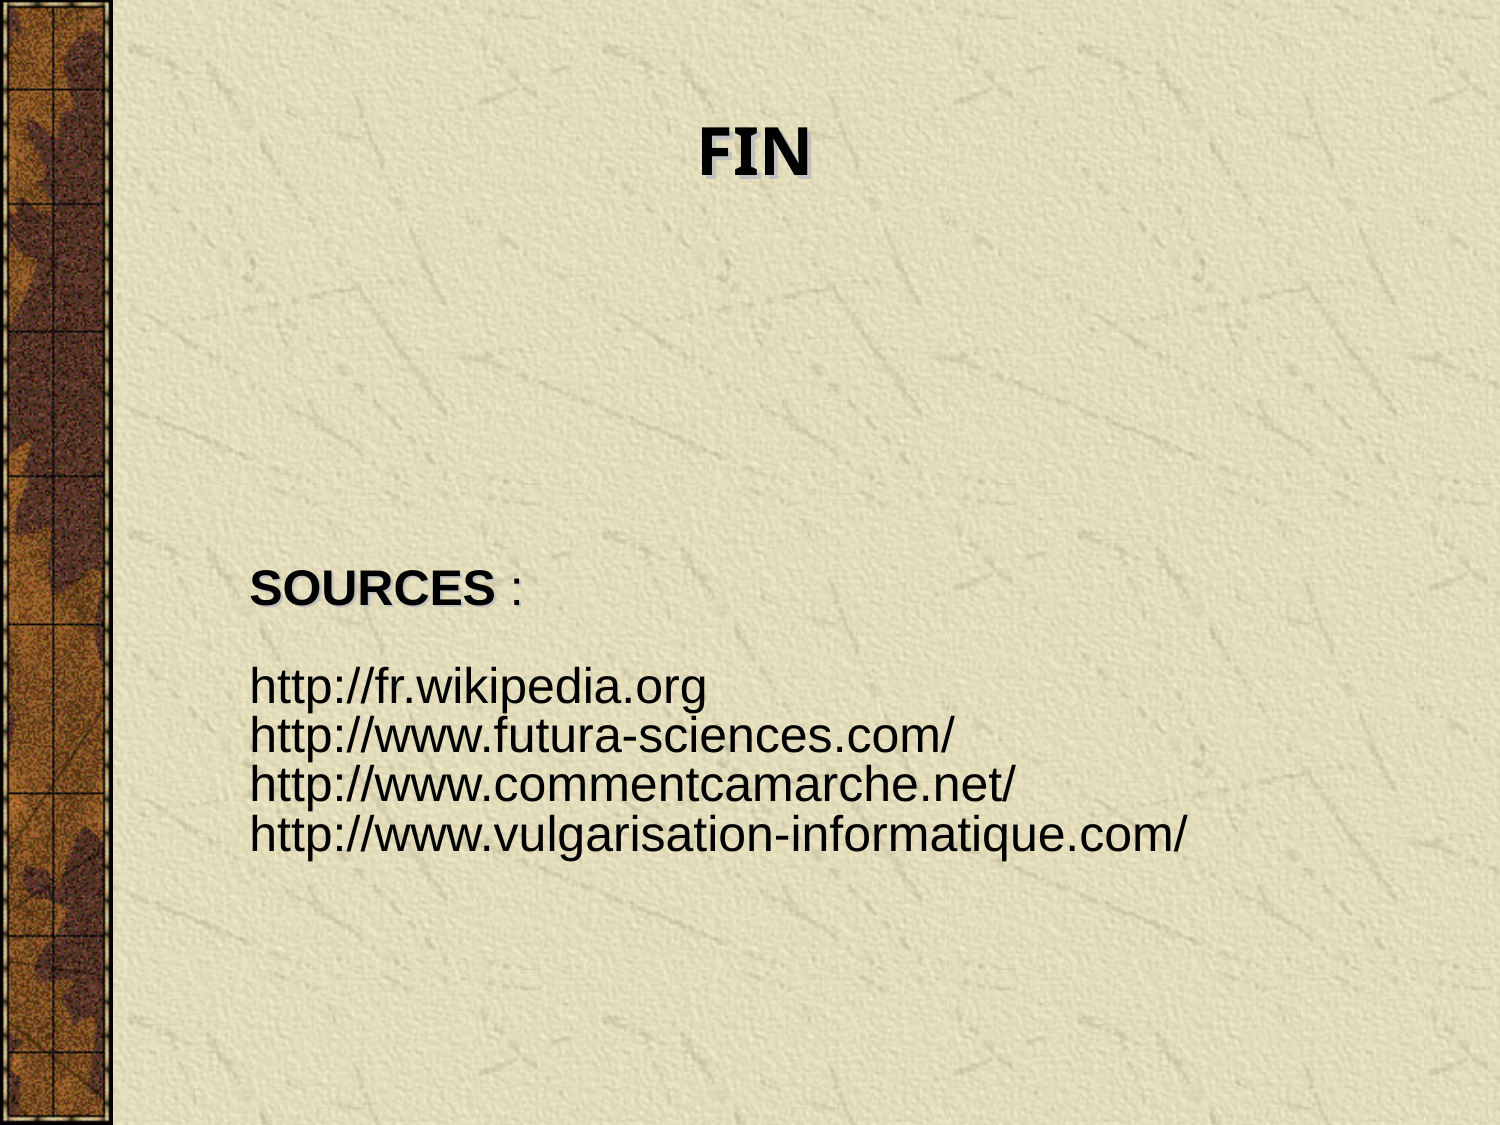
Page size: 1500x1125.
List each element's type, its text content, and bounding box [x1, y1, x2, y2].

text_box SOURCES : http://fr.wikipedia.org http://www.futura-sciences.com/ http://www.commentcamarche.net/ http://www.vulgarisation-informatique.com/ [234, 558, 1286, 1125]
picture [0, 0, 1500, 1125]
text_box FIN [598, 111, 913, 209]
